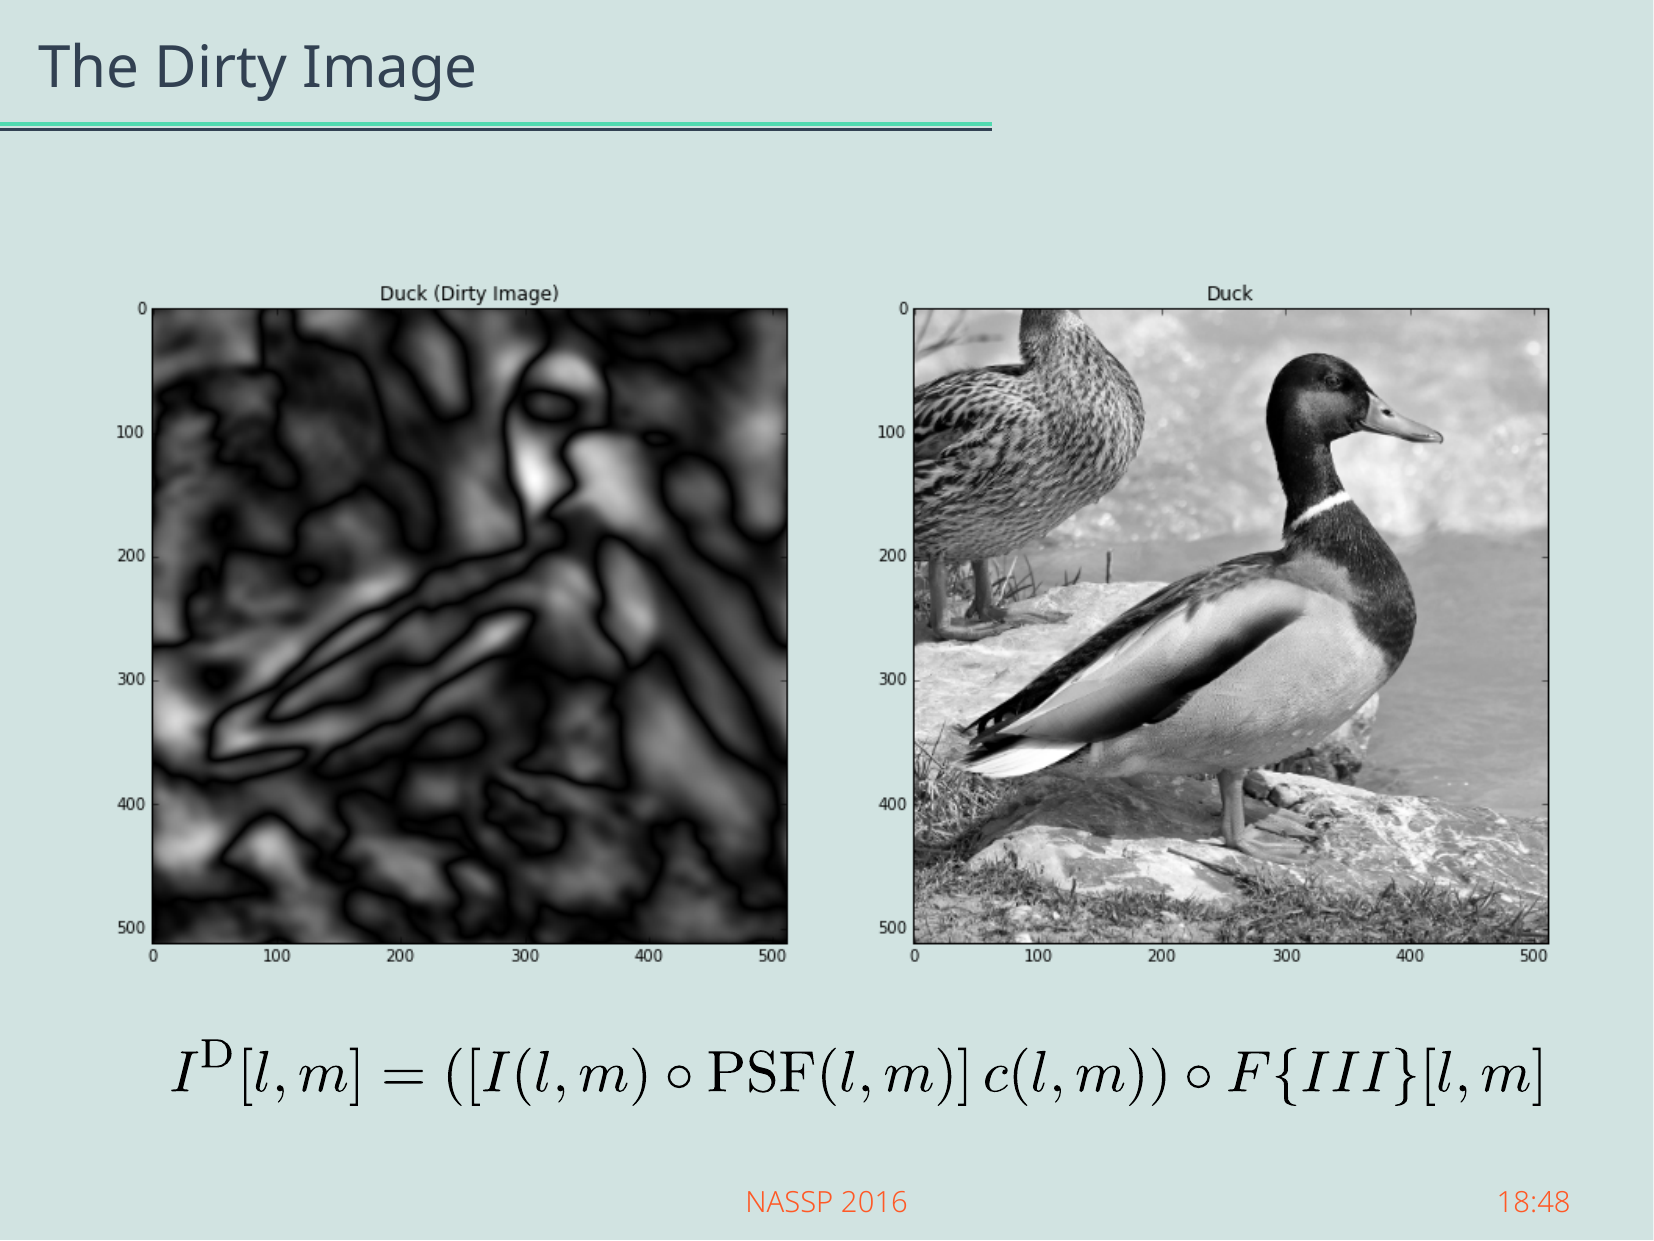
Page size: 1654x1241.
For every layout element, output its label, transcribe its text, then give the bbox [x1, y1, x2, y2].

picture [105, 274, 1559, 976]
text_box [169, 1039, 1548, 1106]
text_box The Dirty Image [23, 17, 1063, 103]
